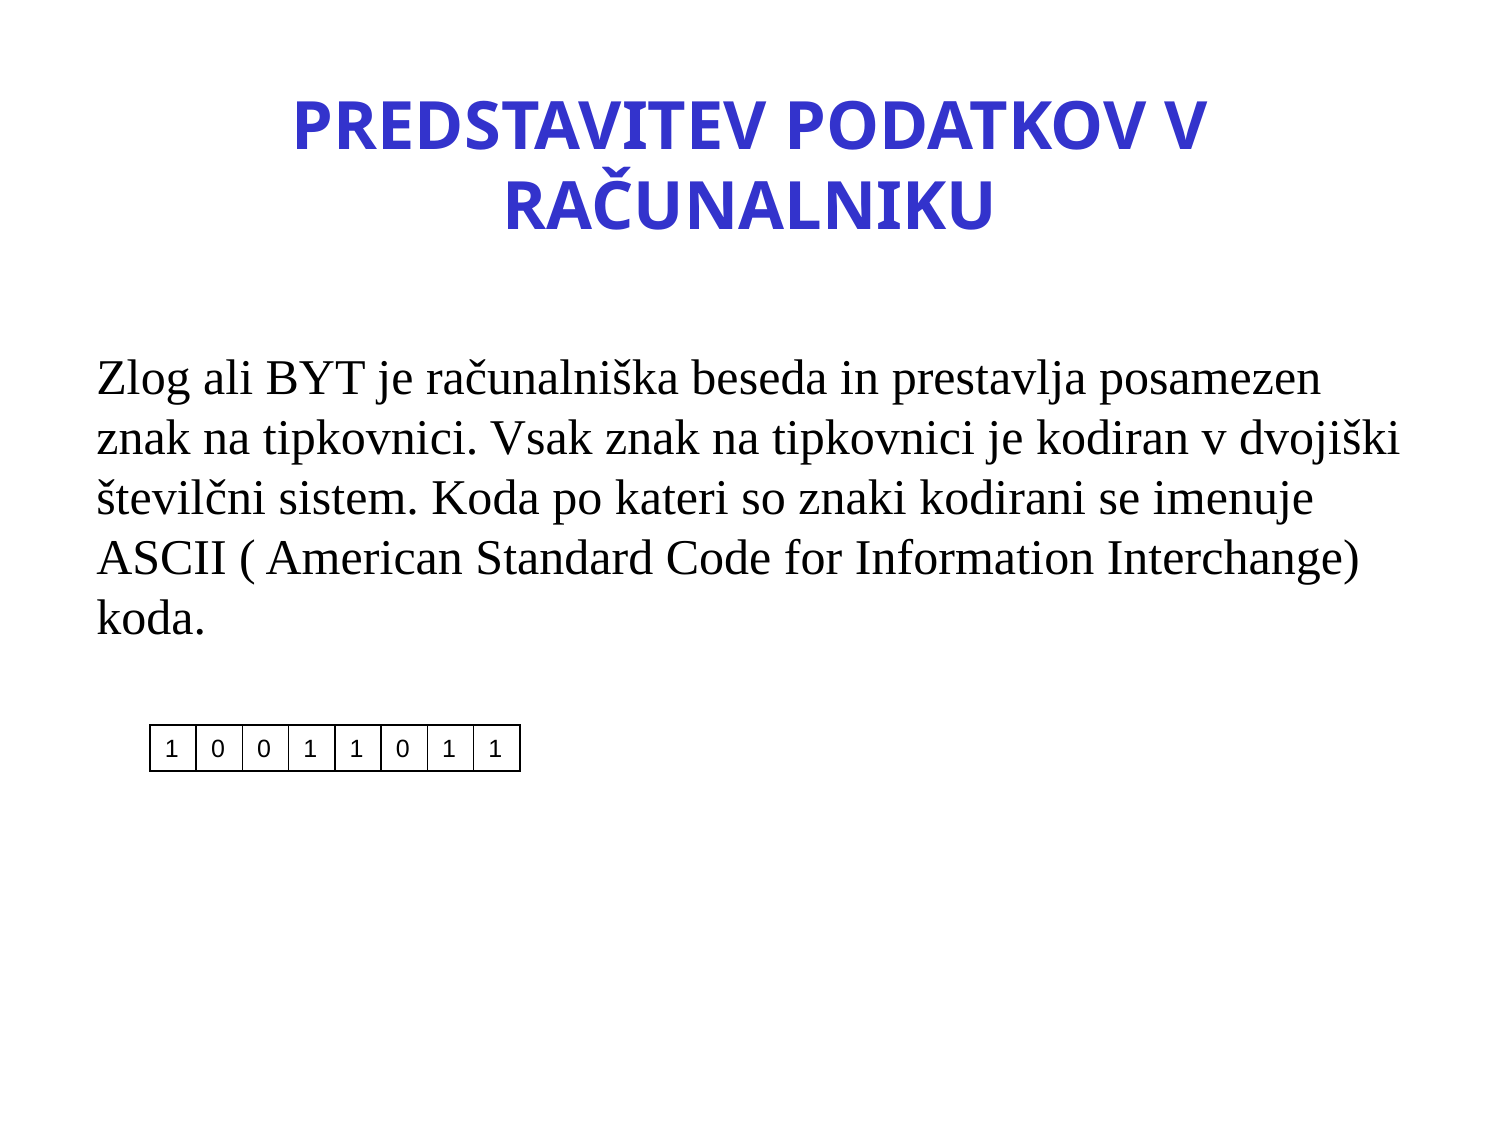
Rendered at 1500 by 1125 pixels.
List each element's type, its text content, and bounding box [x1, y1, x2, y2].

title PREDSTAVITEV PODATKOV V RAČUNALNIKU [112, 75, 1388, 250]
text_box 0 [196, 725, 242, 772]
text_box 1 [473, 725, 520, 772]
text_box Zlog ali BYT je računalniška beseda in prestavlja posamezen znak na tipkovnici. Vsak znak na tipkovnici je kodiran v dvojiški številčni sistem. Koda po kateri so znaki kodirani se imenuje ASCII ( American Standard Code for Information Interchange) koda. [81, 337, 1463, 653]
text_box 0 [242, 725, 288, 772]
text_box 1 [288, 725, 334, 772]
text_box 0 [381, 725, 427, 772]
text_box 1 [150, 725, 196, 772]
text_box 1 [427, 725, 473, 772]
text_box 1 [334, 725, 381, 772]
